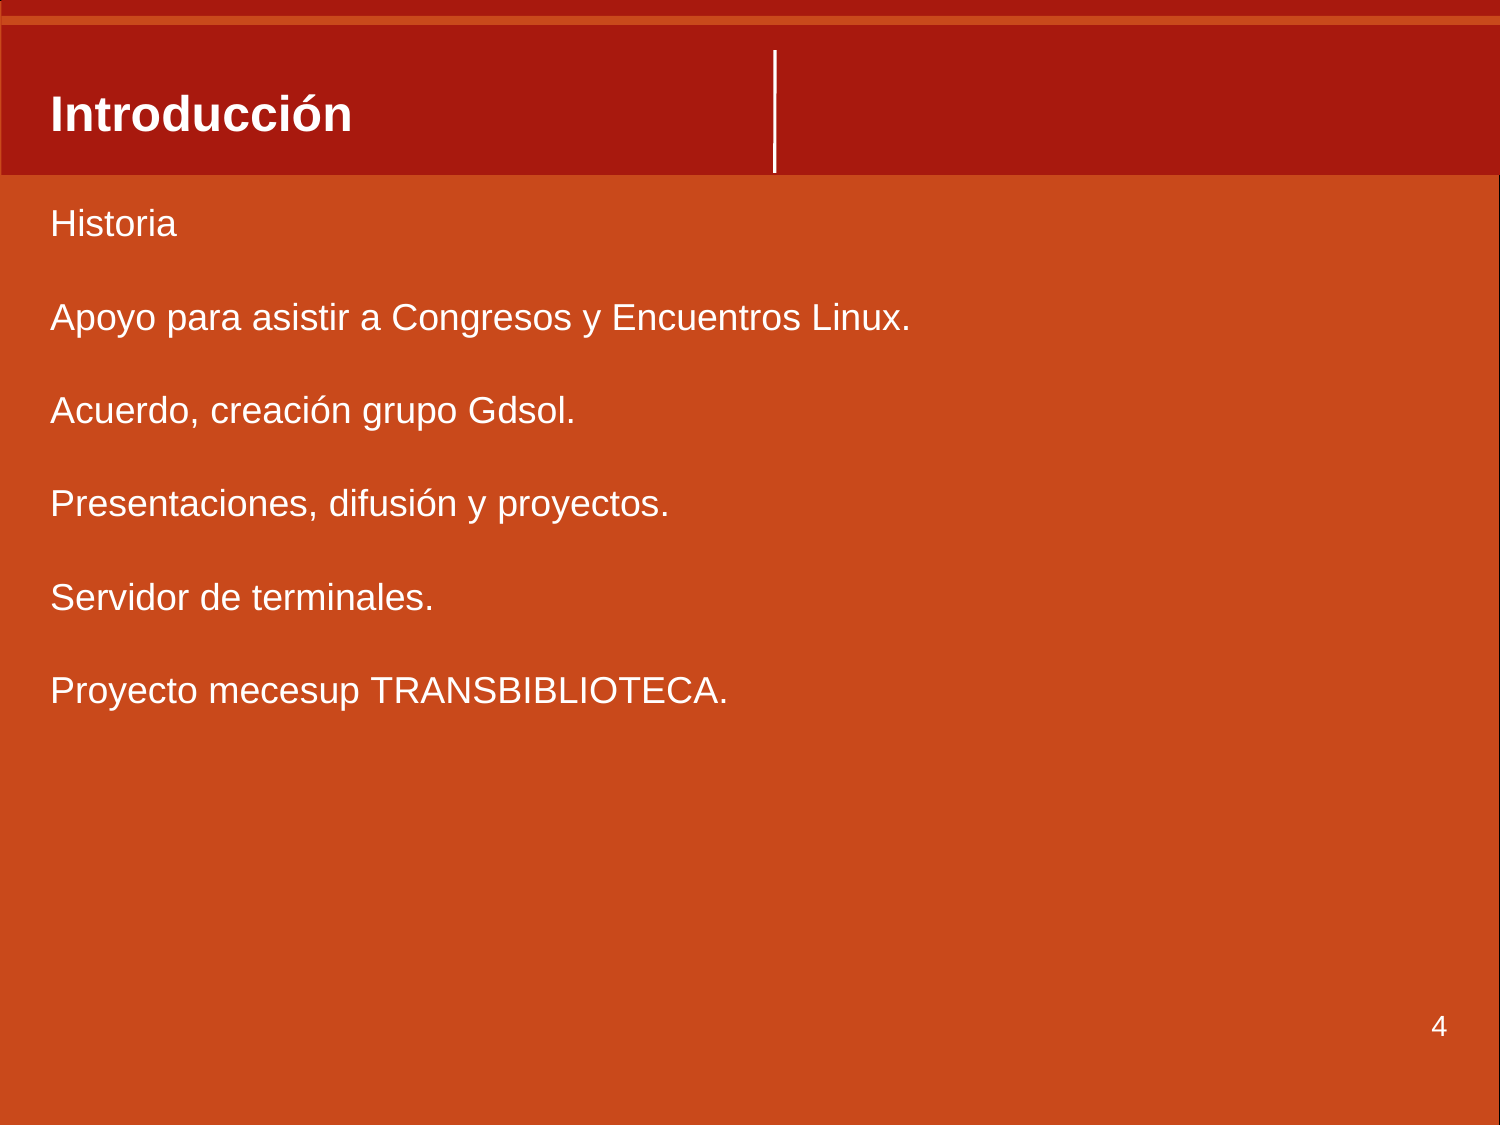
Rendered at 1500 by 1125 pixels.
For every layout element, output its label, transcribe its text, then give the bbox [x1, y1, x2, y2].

list Historia Apoyo para asistir a Congresos y Encuentros Linux. Acuerdo, creación grupo Gdsol. Presentaciones, difusión y proyectos. Servidor de terminales. Proyecto mecesup TRANSBIBLIOTECA. [50, 200, 1450, 988]
title Introducción [50, 60, 751, 164]
